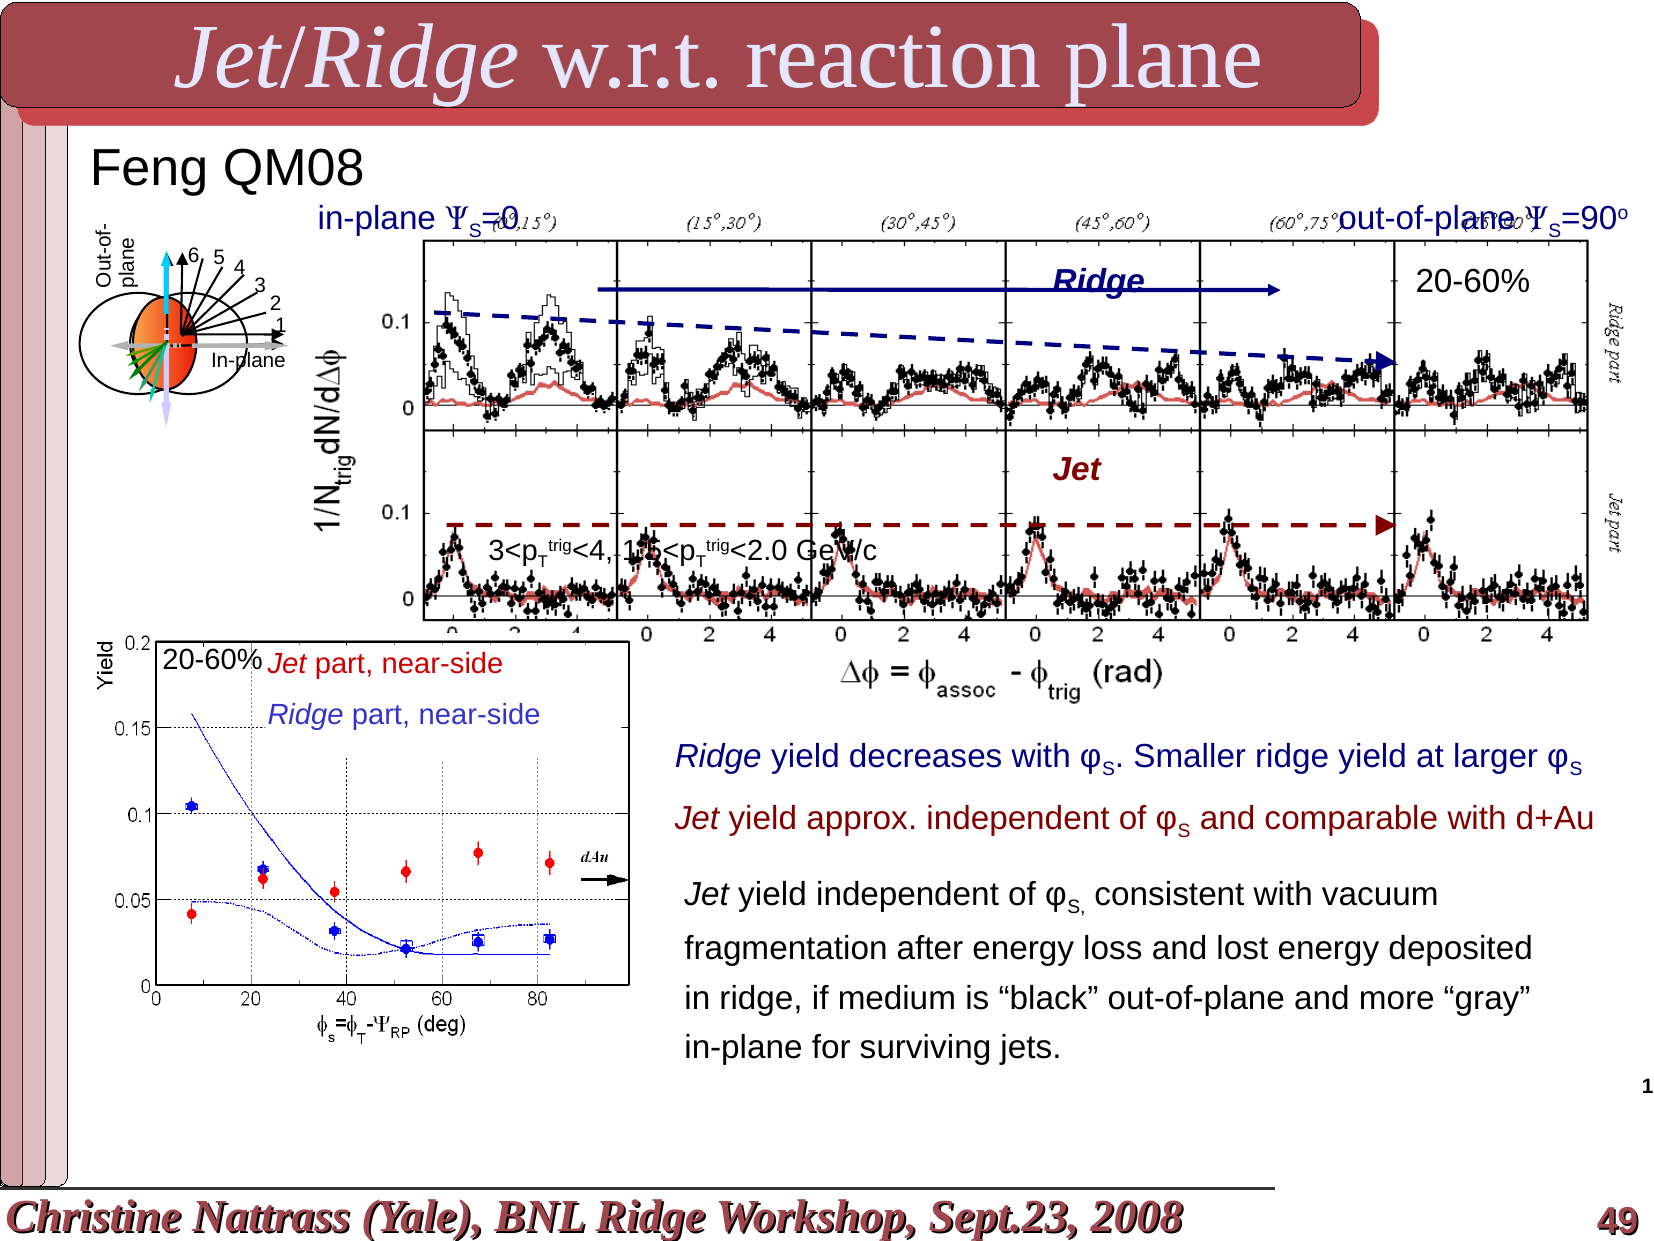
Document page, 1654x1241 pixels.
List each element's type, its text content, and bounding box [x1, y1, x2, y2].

text_box Ridge [1046, 262, 1152, 300]
text_box Feng QM08 [75, 130, 638, 204]
text_box 5 [206, 246, 228, 288]
text_box 4 [227, 255, 249, 297]
text_box 19 [1571, 1074, 1653, 1117]
text_box 20-60% [155, 643, 354, 697]
text_box [183, 305, 187, 323]
text_box Out-of-plane [91, 204, 158, 295]
text_box in-plane S=0 [311, 204, 527, 242]
text_box Jet [1046, 450, 1108, 488]
text_box [187, 313, 191, 323]
text_box 1 [268, 314, 290, 356]
text_box Jet yield independent of φS, consistent with vacuum fragmentation after energy loss and lost energy deposited in ridge, if medium is “black” out-of-plane and more “gray” in-plane for surviving jets. [677, 874, 1551, 1066]
text_box Ridge yield decreases with φS. Smaller ridge yield at larger φS Jet yield approx. independent of φS and comparable with d+Au [659, 737, 1653, 867]
text_box 2 [263, 291, 285, 334]
text_box 20-60% [1409, 262, 1560, 318]
text_box 3<pTtrig<4, 1.5<pTtrig<2.0 GeV/c [481, 533, 1239, 708]
text_box 3 [247, 273, 269, 315]
text_box [110, 250, 268, 428]
text_box 6 [181, 243, 203, 286]
text_box out-of-plane S=90o [1331, 199, 1636, 242]
text_box In-plane [204, 348, 320, 390]
picture [84, 199, 1653, 1047]
title Jet/Ridge w.r.t. reaction plane [62, 0, 1382, 116]
text_box Jet part, near-side Ridge part, near-side [265, 645, 622, 758]
